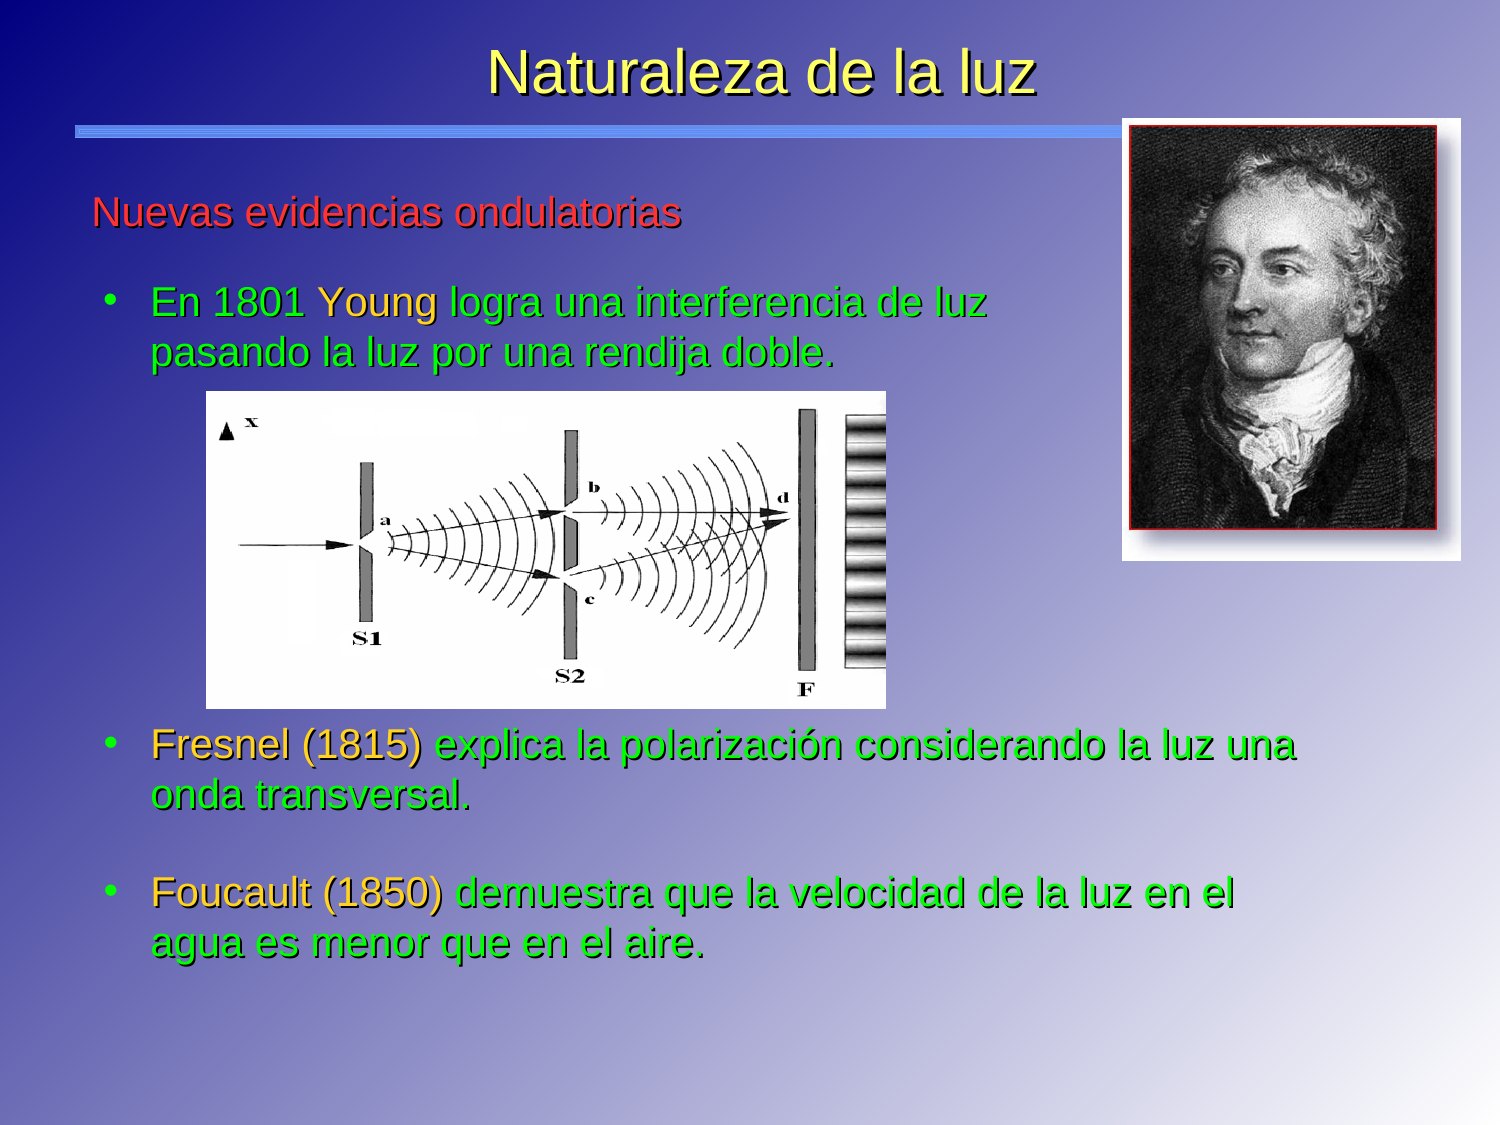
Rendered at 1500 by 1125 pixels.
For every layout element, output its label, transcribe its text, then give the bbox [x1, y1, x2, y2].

text_box Fresnel (1815) explica la polarización considerando la luz una onda transversal. [88, 709, 1329, 798]
text_box Nuevas evidencias ondulatorias [29, 177, 1064, 265]
text_box [75, 125, 1122, 138]
text_box Naturaleza de la luz [50, 23, 1476, 114]
text_box Foucault (1850) demuestra que la velocidad de la luz en el agua es menor que en el aire. [88, 857, 1329, 945]
text_box En 1801 Young logra una interferencia de luz pasando la luz por una rendija doble. [88, 266, 1063, 384]
picture [1122, 118, 1461, 562]
picture [206, 391, 886, 709]
